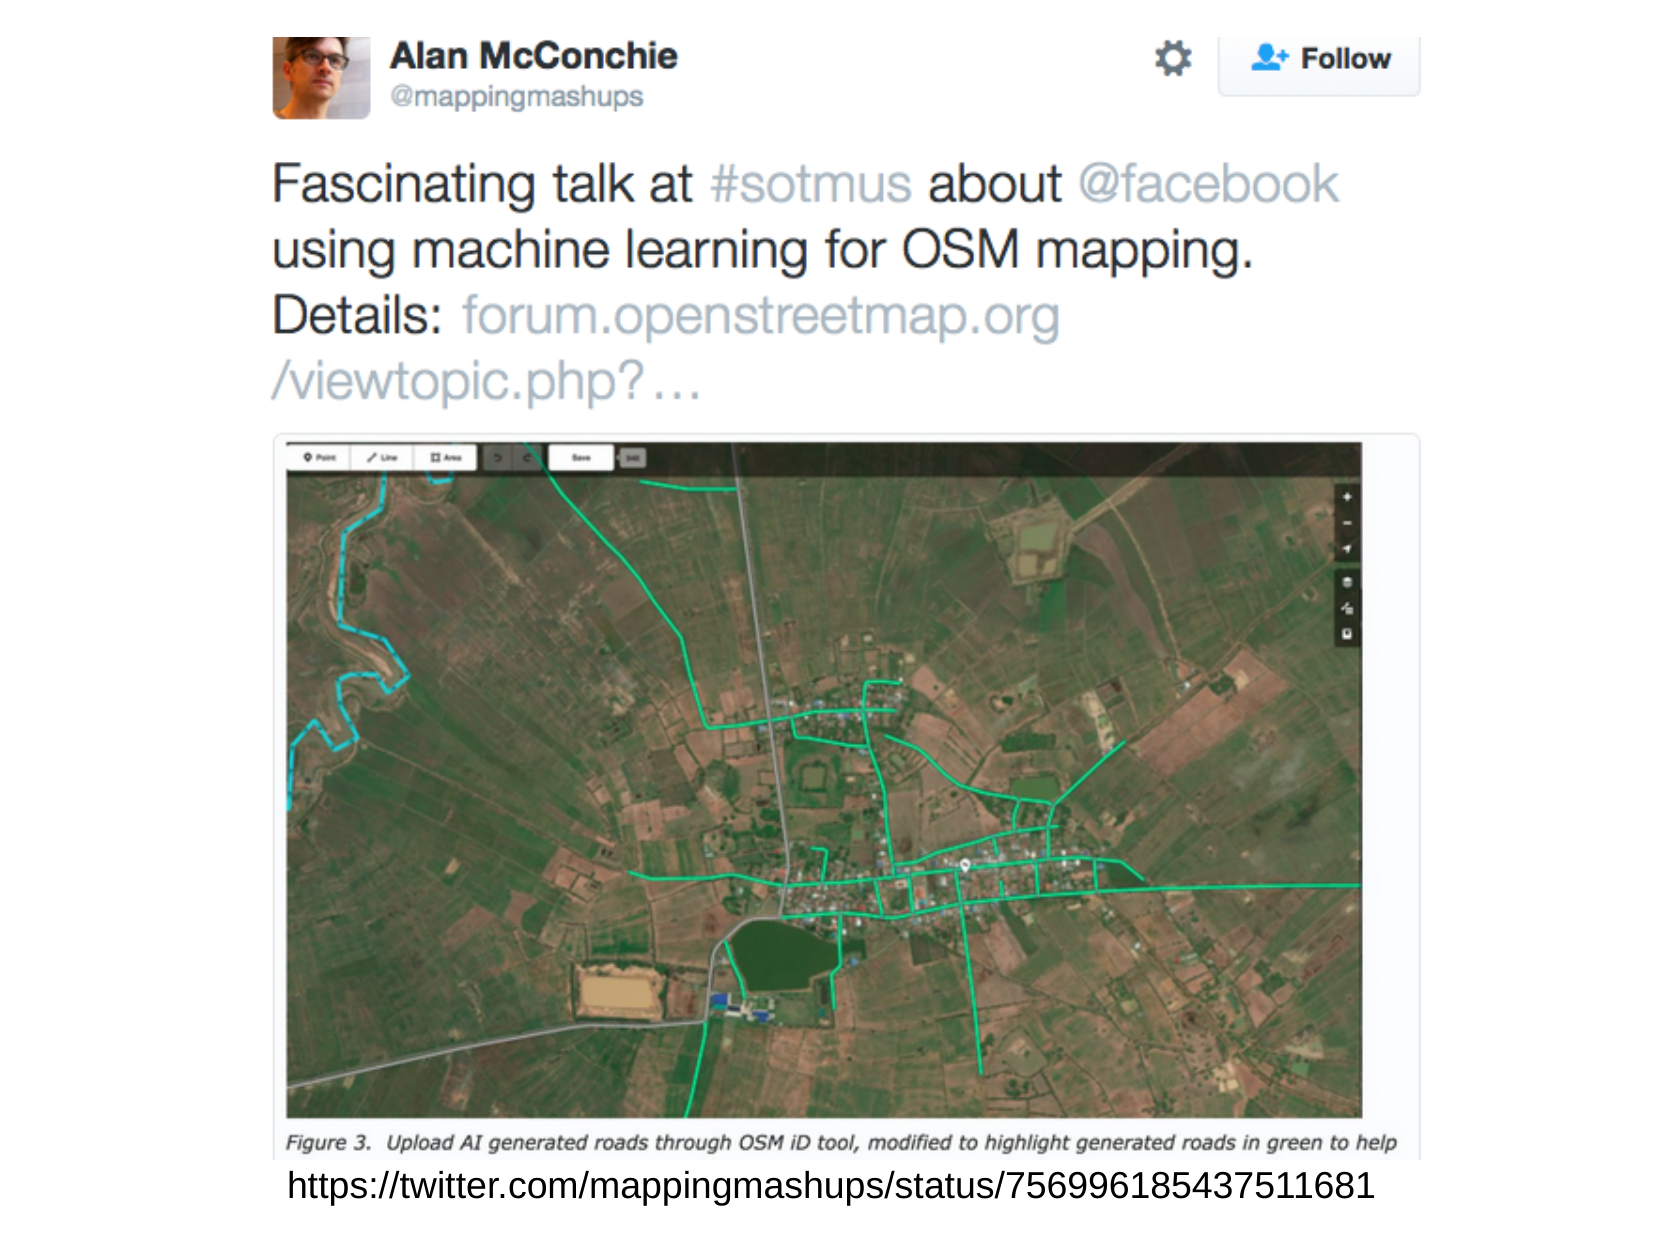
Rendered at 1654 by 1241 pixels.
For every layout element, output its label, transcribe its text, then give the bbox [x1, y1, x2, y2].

text_box https://twitter.com/mappingmashups/status/756996185437511681 [272, 1157, 1394, 1215]
picture [200, 37, 1455, 1160]
